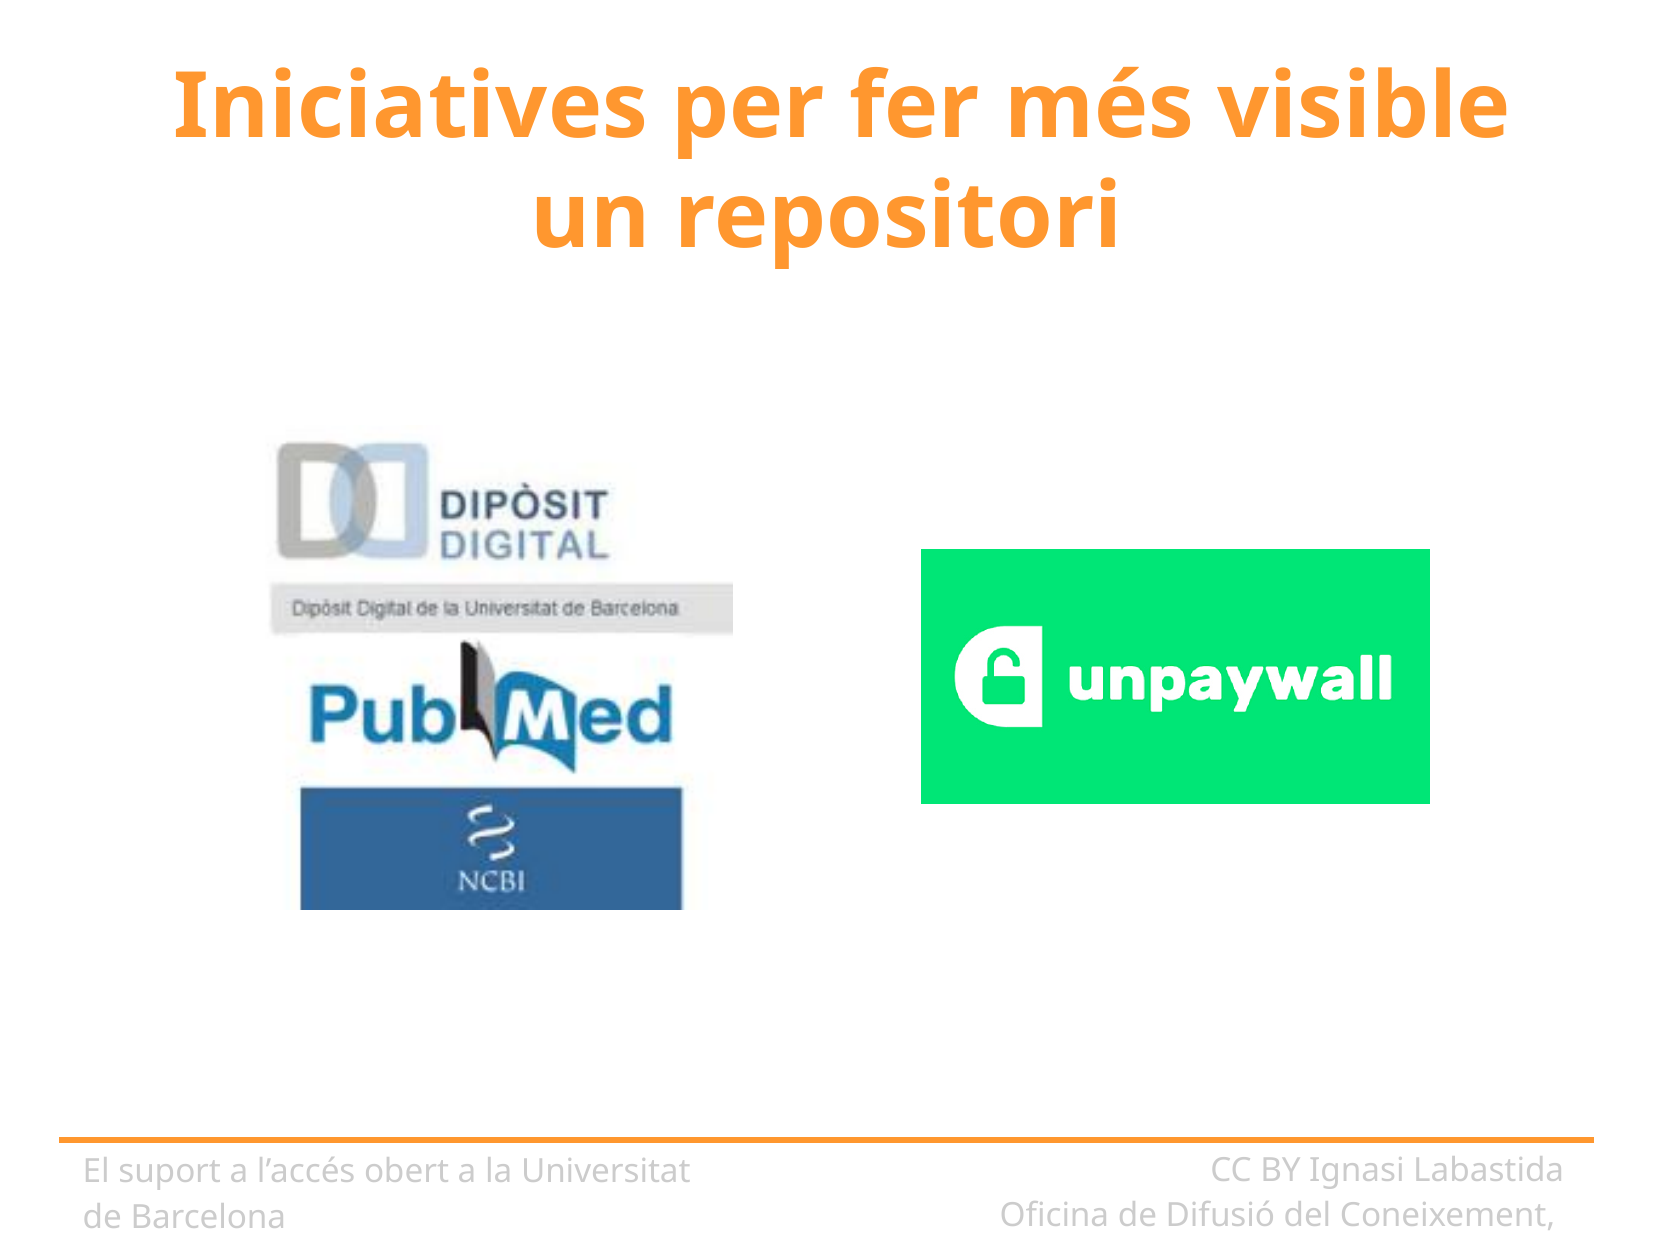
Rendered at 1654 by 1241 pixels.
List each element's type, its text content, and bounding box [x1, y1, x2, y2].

picture [248, 425, 733, 910]
title Iniciatives per fer més visible un repositori [82, 38, 1571, 267]
picture [921, 549, 1430, 804]
